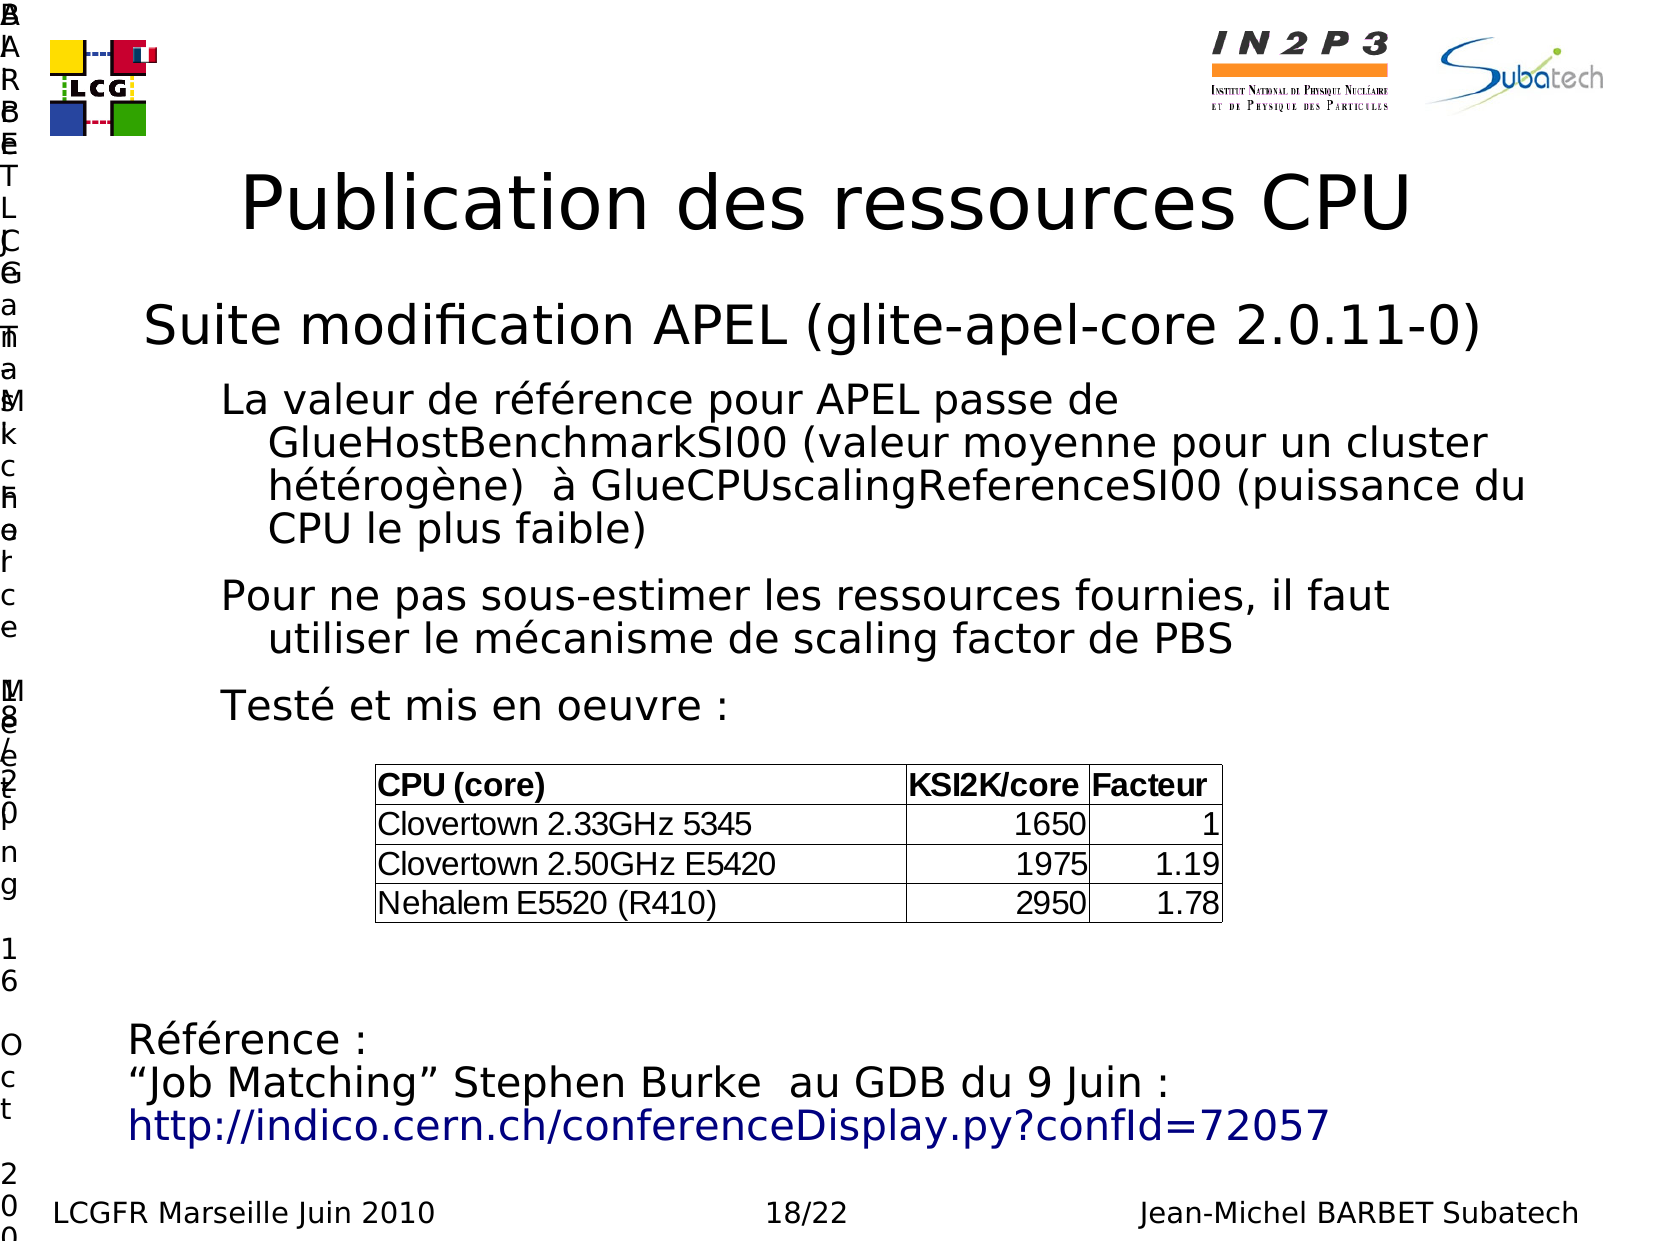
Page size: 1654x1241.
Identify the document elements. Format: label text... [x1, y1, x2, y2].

picture [50, 40, 159, 136]
text_box Référence : “Job Matching” Stephen Burke au GDB du 9 Juin : http://indico.cern.ch/conferenceDisplay.py?confId=72057 [112, 1012, 1358, 1163]
chart [375, 764, 1491, 976]
list Suite modification APEL (glite-apel-core 2.0.11-0) La valeur de référence pour APEL passe de GlueHostBenchmarkSI00 (valeur moyenne pour un cluster hétérogène) à GlueCPUscalingReferenceSI00 (puissance du CPU le plus faible) Pour ne pas sous-estimer les ressources fournies, il faut utiliser le mécanisme de scaling factor de PBS Testé et mis en oeuvre : [126, 300, 1538, 743]
title Publication des ressources CPU [121, 110, 1532, 302]
picture [1210, 21, 1388, 110]
picture [1425, 37, 1603, 116]
